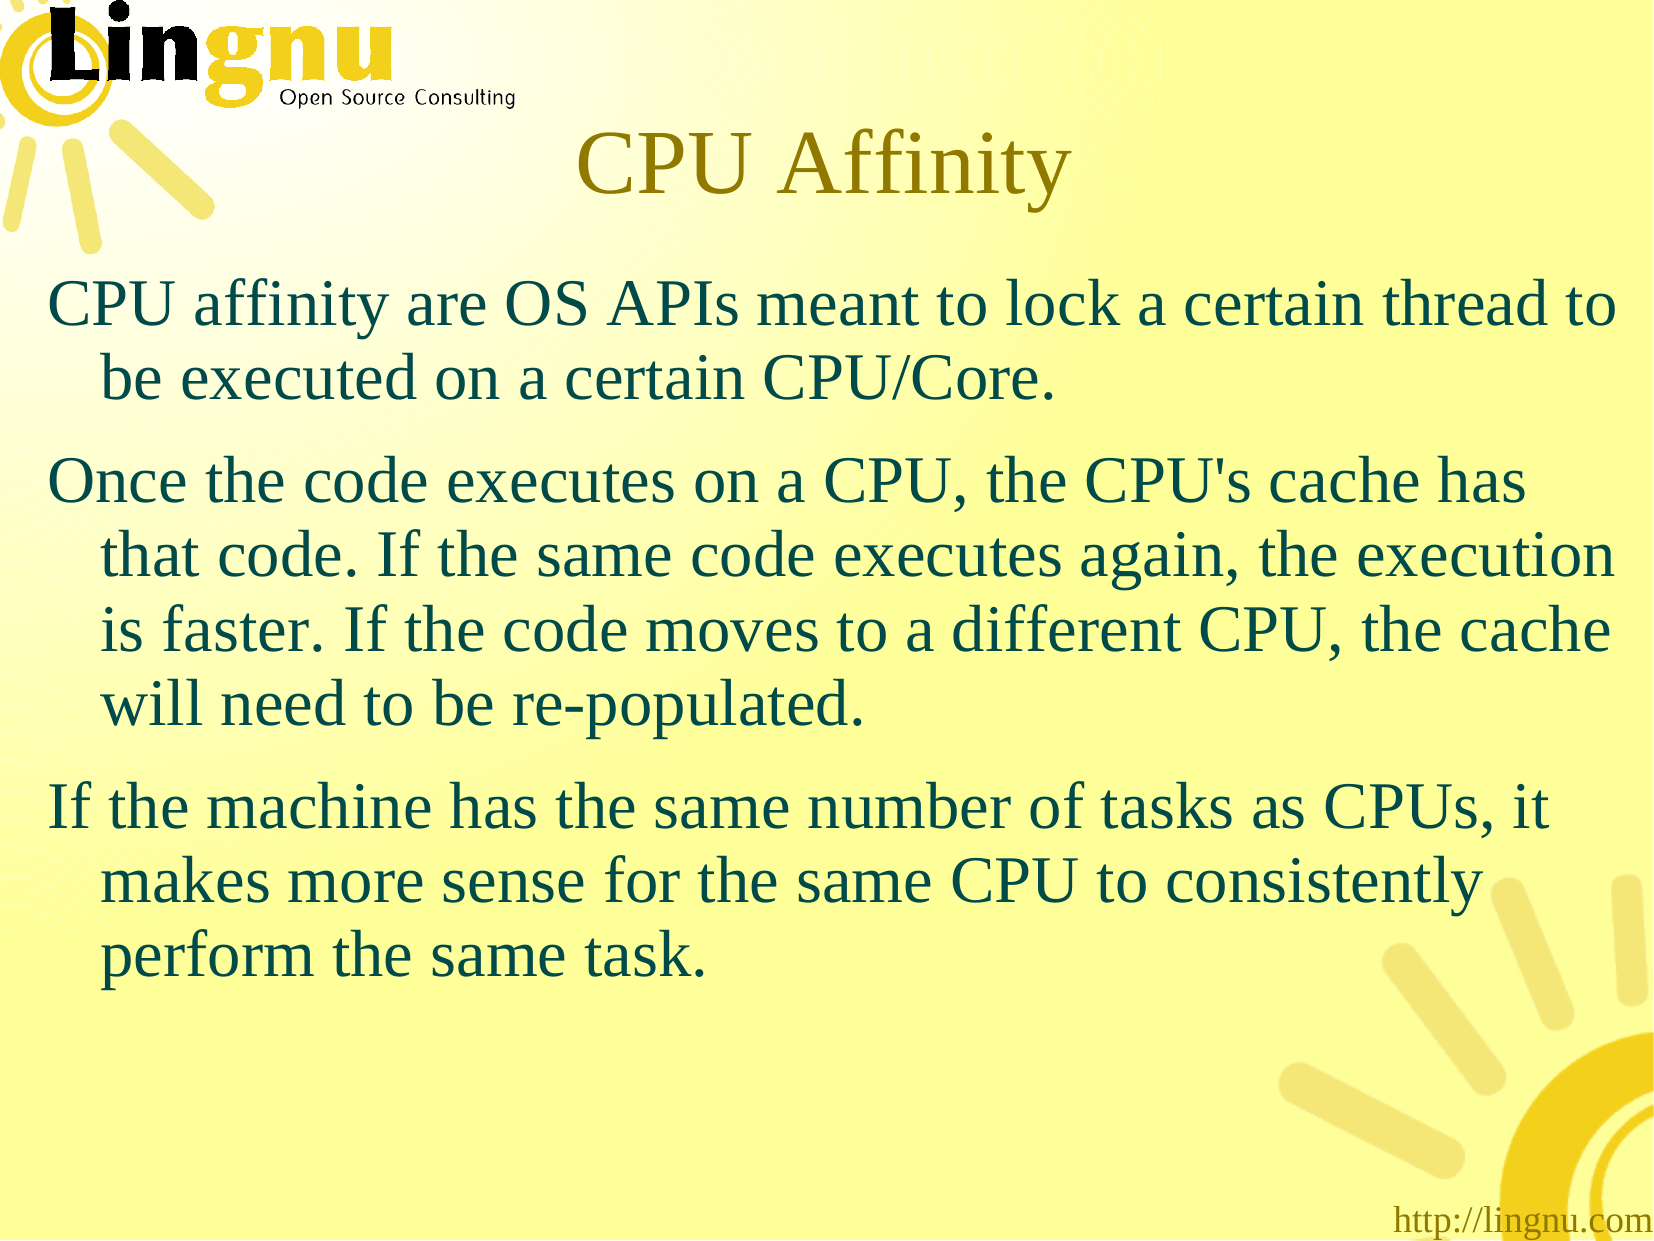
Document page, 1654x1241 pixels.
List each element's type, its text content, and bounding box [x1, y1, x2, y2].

title CPU Affinity [118, 58, 1531, 265]
picture [0, 0, 516, 256]
picture [1256, 871, 1654, 1241]
list CPU affinity are OS APIs meant to lock a certain thread to be executed on a certain CPU/Core. Once the code executes on a CPU, the CPU's cache has that code. If the same code executes again, the execution is faster. If the code moves to a different CPU, the cache will need to be re-populated. If the machine has the same number of tasks as CPUs, it makes more sense for the same CPU to consistently perform the same task. [29, 265, 1625, 1211]
